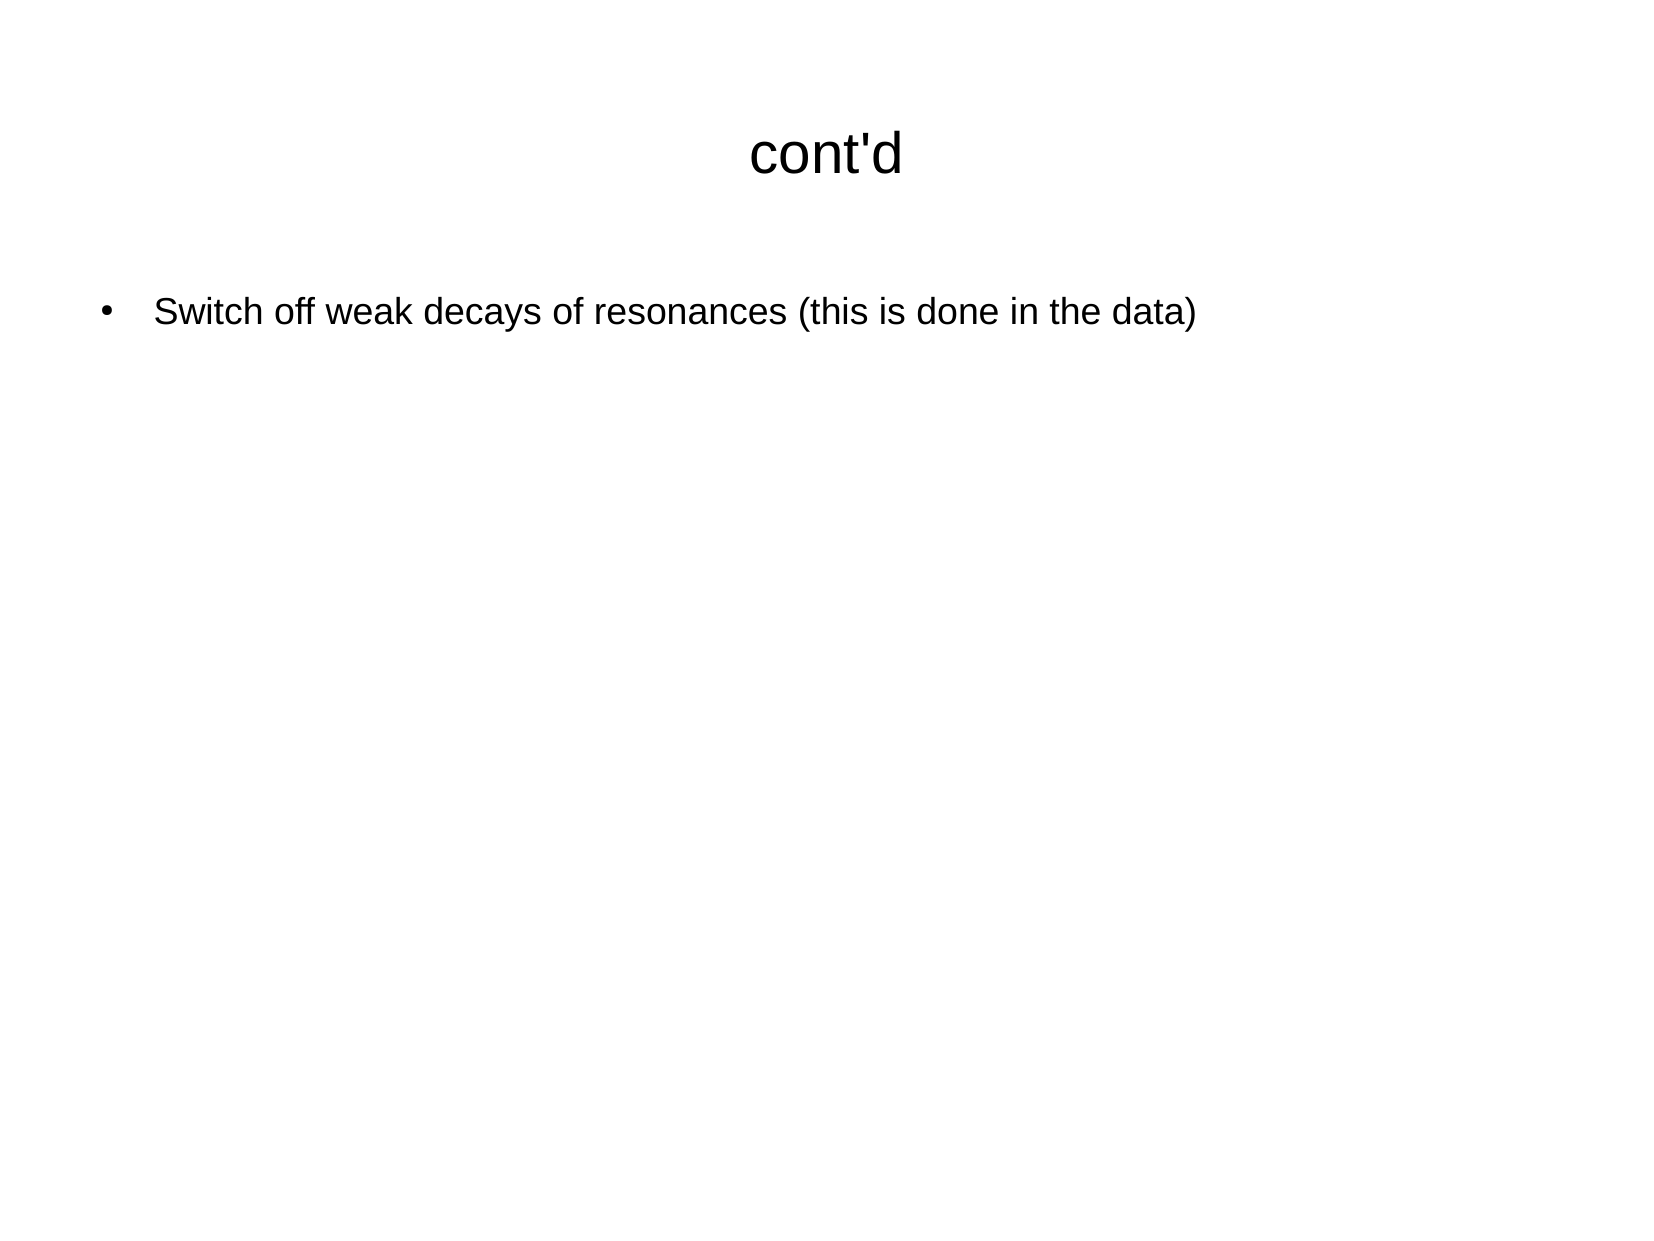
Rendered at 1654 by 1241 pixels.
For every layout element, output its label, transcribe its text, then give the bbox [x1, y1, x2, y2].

list Switch off weak decays of resonances (this is done in the data) [82, 290, 1571, 1010]
title cont'd [82, 49, 1571, 257]
